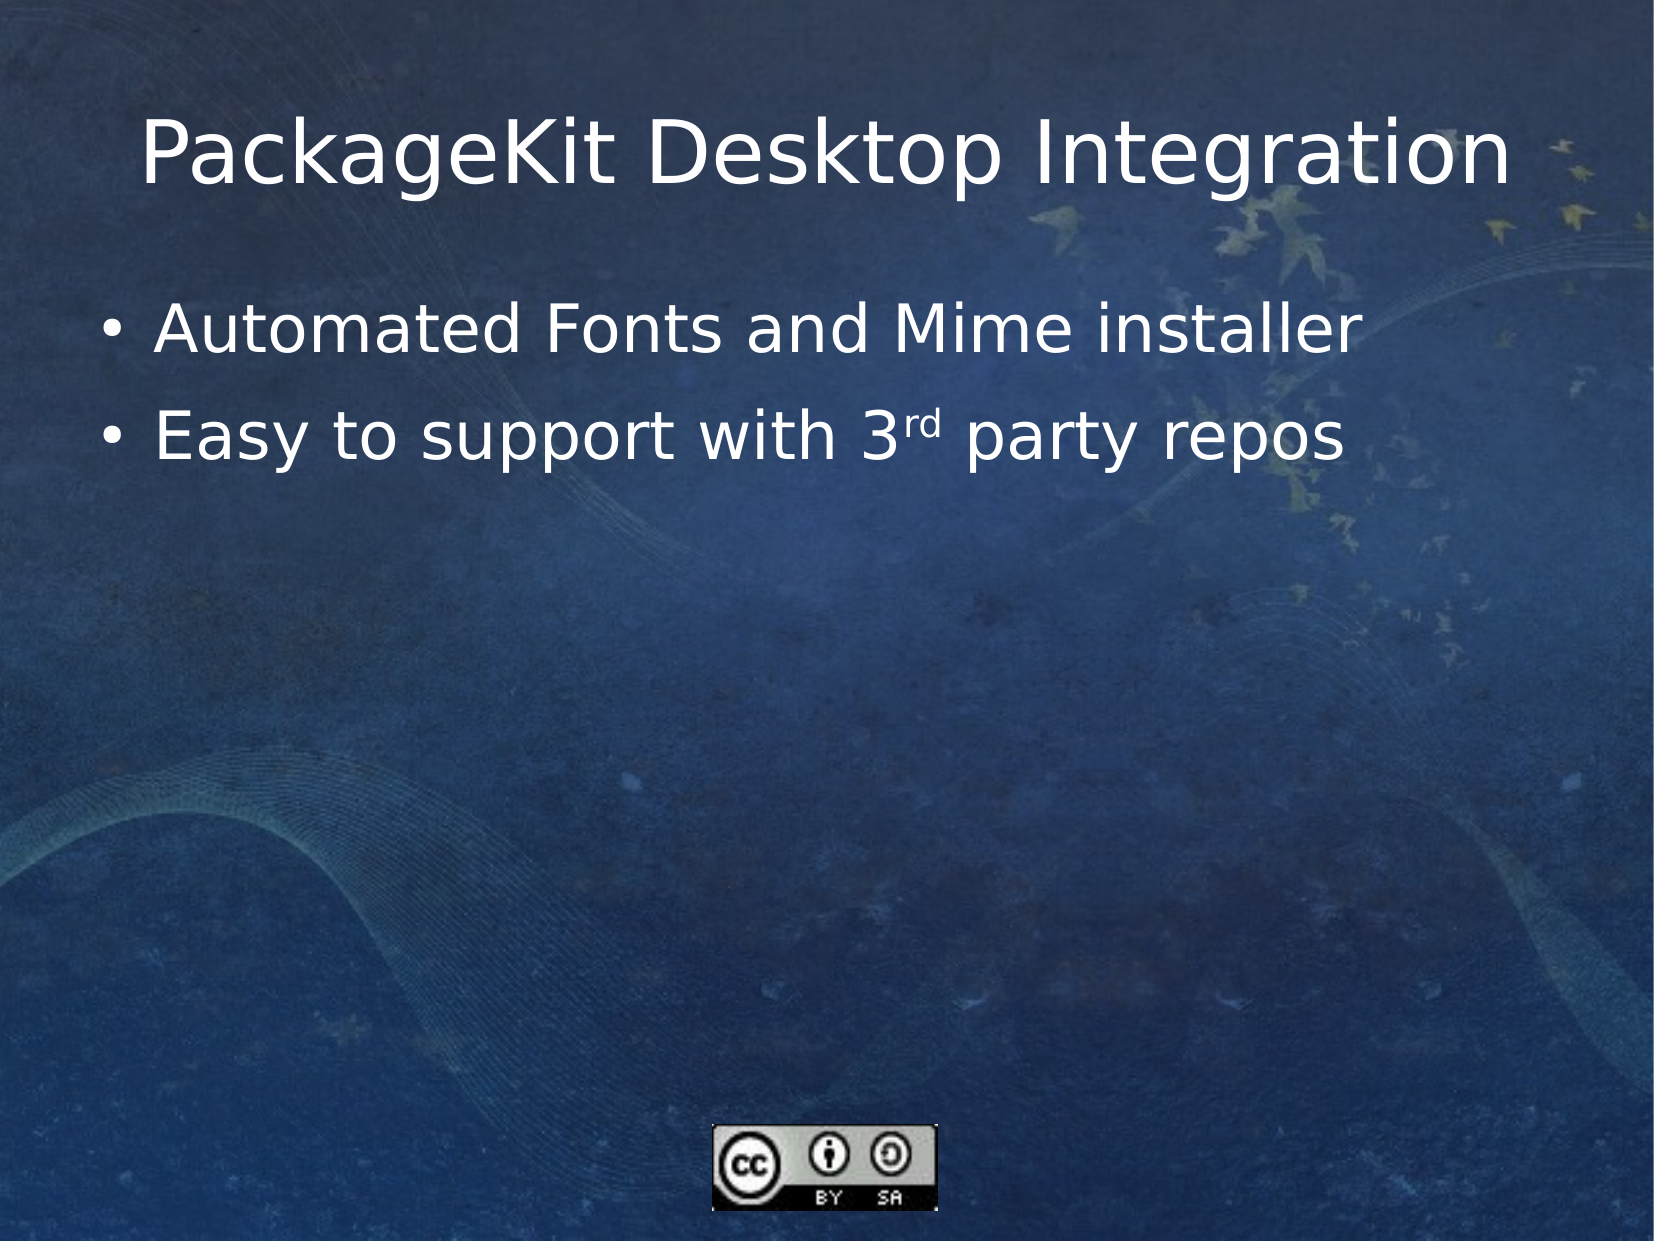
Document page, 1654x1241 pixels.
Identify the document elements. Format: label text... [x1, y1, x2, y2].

title PackageKit Desktop Integration [82, 56, 1571, 250]
list Automated Fonts and Mime installer Easy to support with 3rd party repos [82, 290, 1571, 1094]
picture [0, 0, 1654, 1241]
